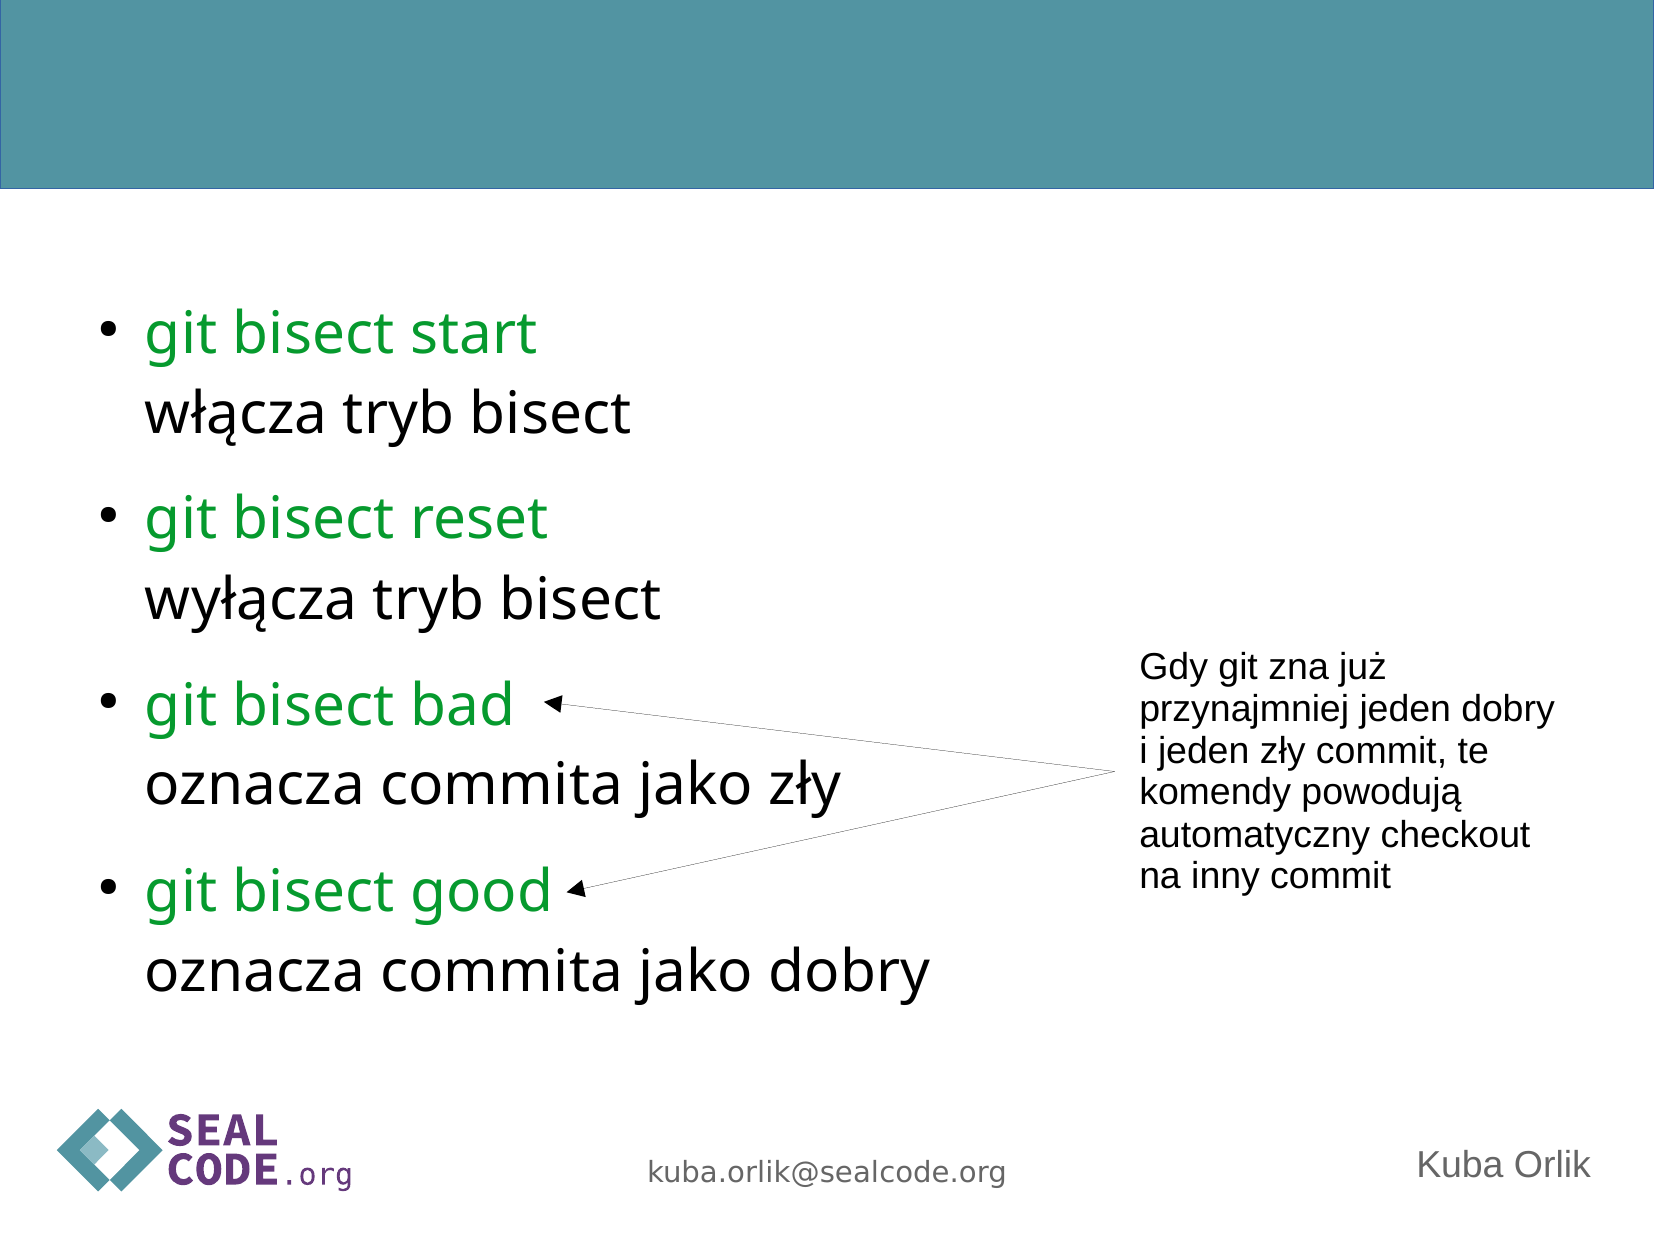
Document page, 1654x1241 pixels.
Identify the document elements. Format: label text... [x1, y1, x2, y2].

text_box Gdy git zna już przynajmniej jeden dobry i jeden zły commit, te komendy powodują automatyczny checkout na inny commit [1124, 637, 1575, 905]
list git bisect start włącza tryb bisect git bisect reset wyłącza tryb bisect git bisect bad oznacza commita jako zły git bisect good oznacza commita jako dobry [82, 290, 1571, 1010]
